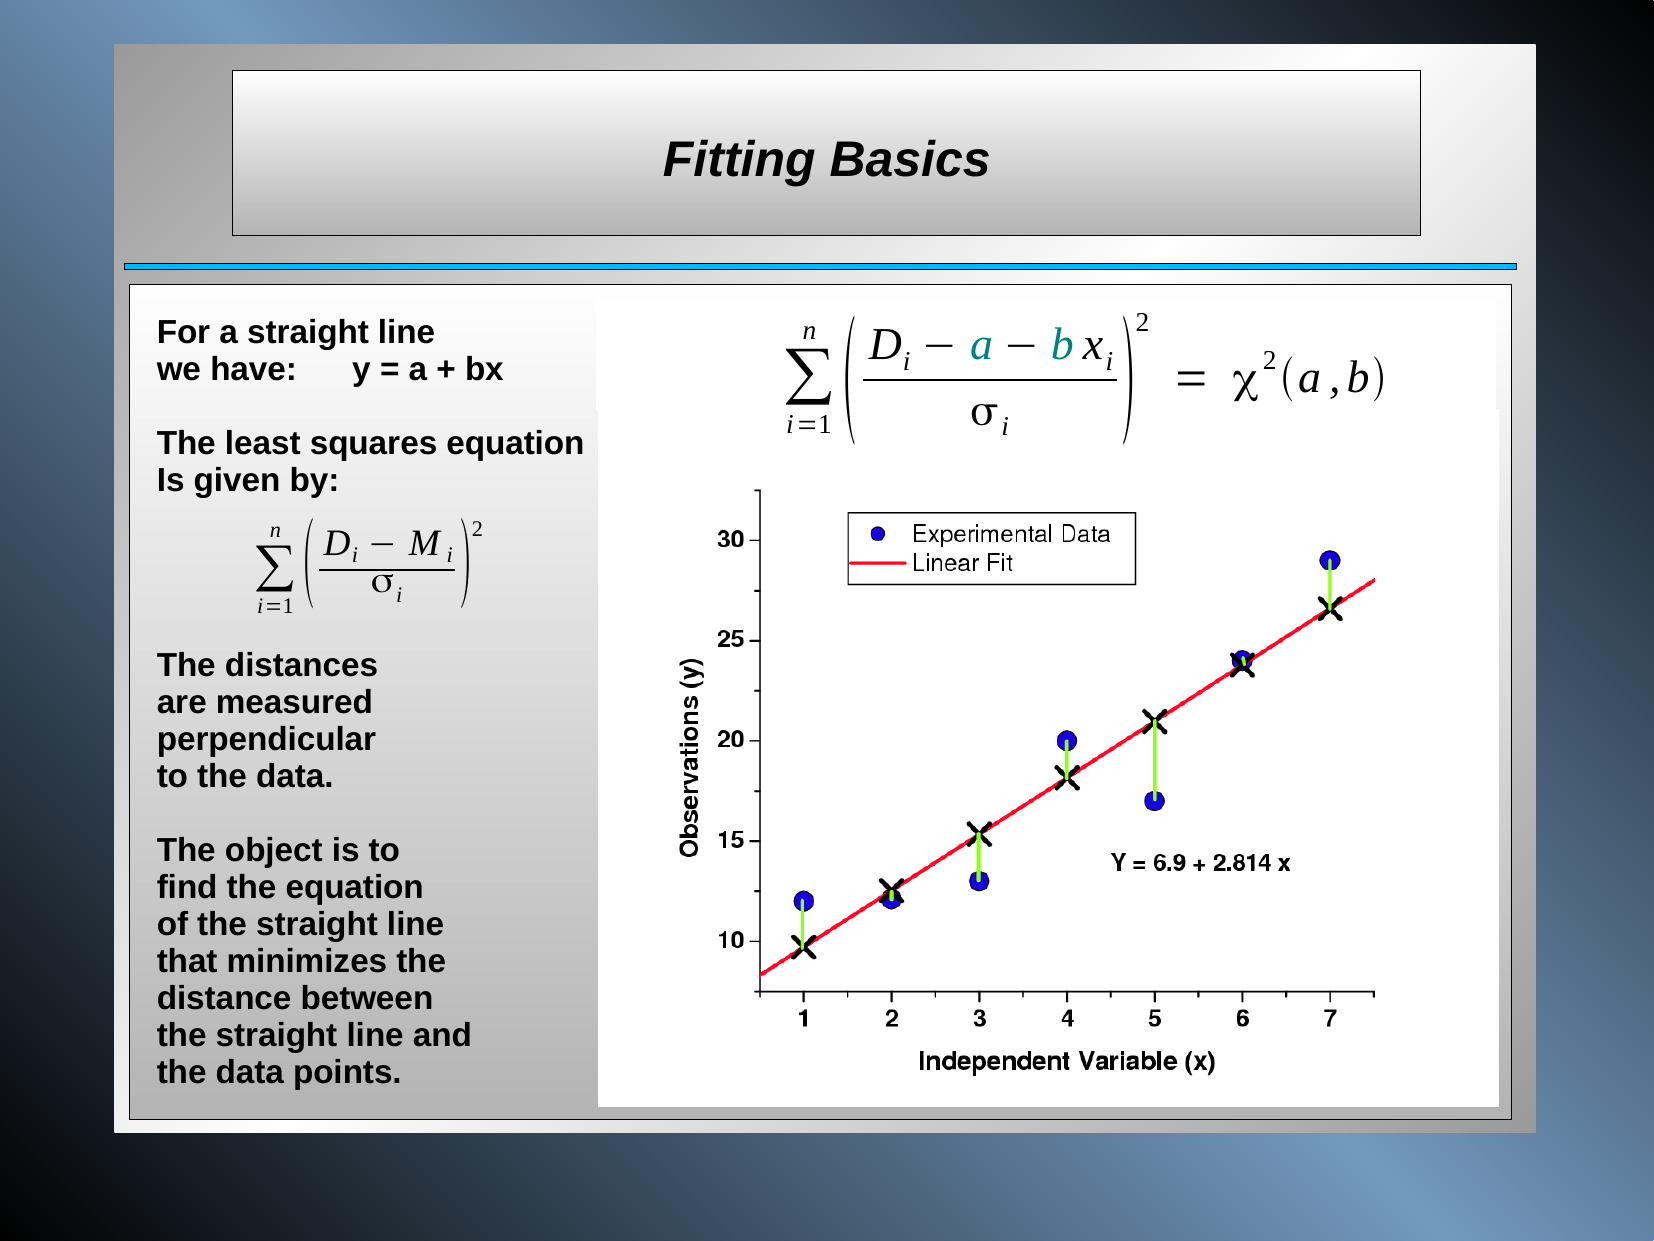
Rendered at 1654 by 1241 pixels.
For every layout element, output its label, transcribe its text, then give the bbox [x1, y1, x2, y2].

text_box [124, 263, 1517, 270]
picture [598, 409, 1499, 1108]
chart [776, 306, 1394, 448]
text_box [129, 284, 1512, 1120]
text_box For a straight line we have: y = a + bx The least squares equation Is given by: The distances are measured perpendicular to the data. The object is to find the equation of the straight line that minimizes the distance between the straight line and the data points. [156, 313, 598, 1104]
chart [247, 515, 489, 619]
text_box Fitting Basics [397, 131, 1256, 194]
text_box [232, 70, 1421, 236]
